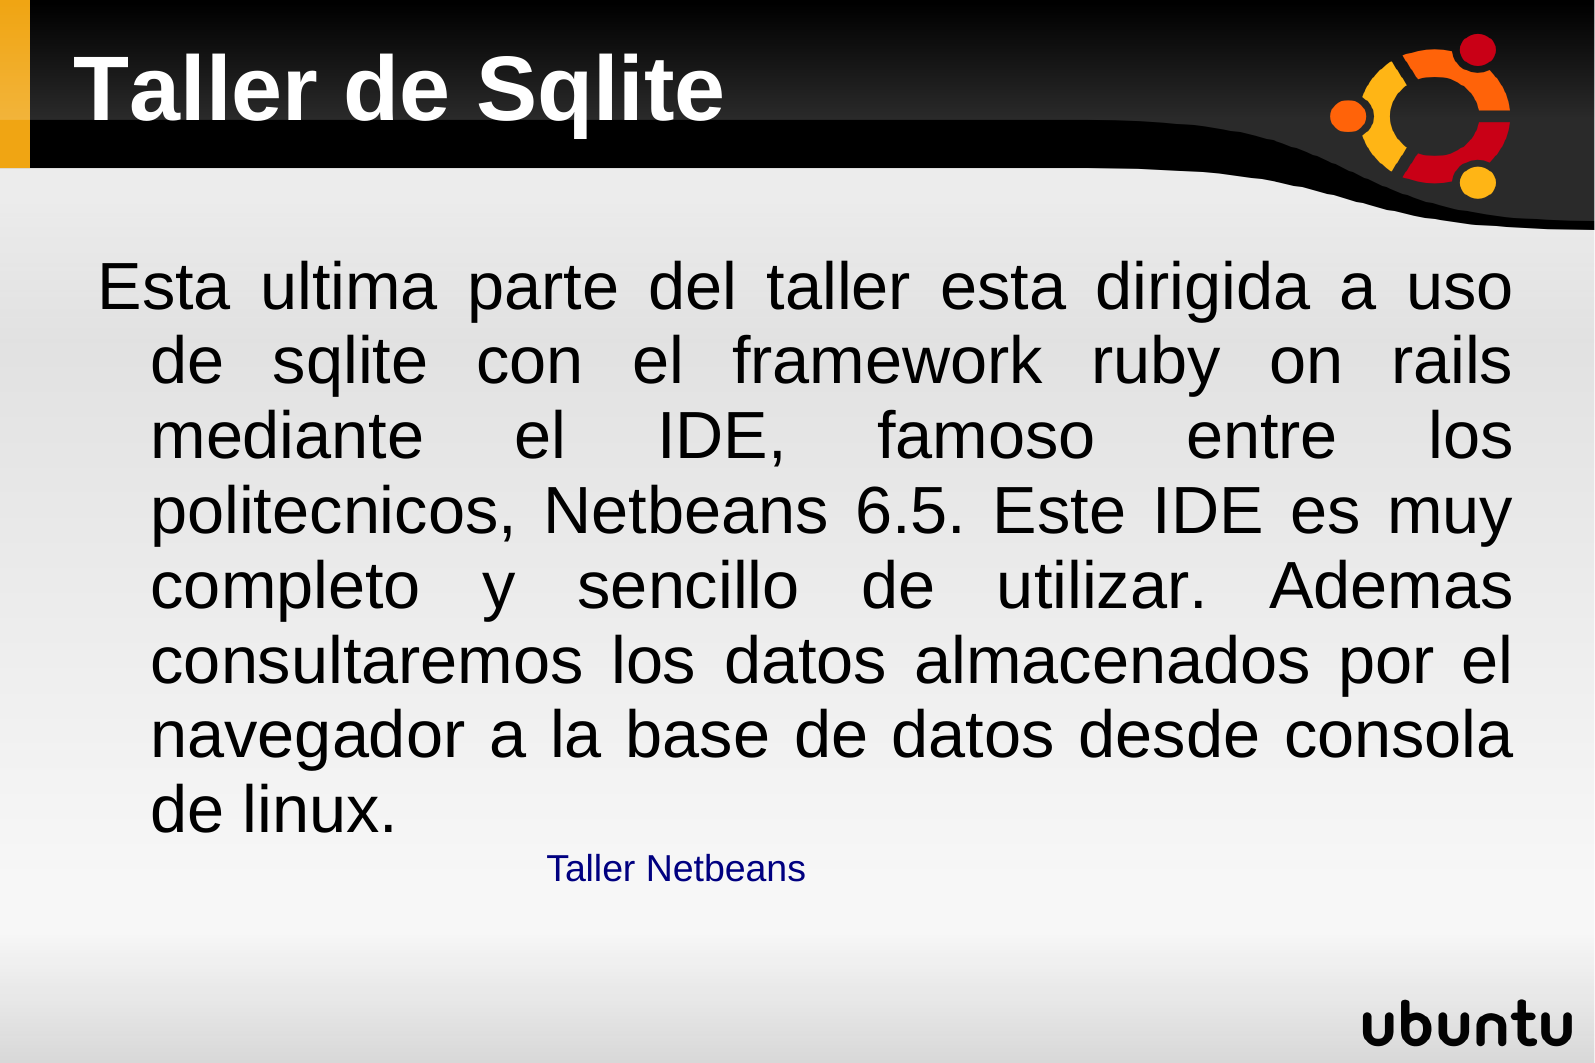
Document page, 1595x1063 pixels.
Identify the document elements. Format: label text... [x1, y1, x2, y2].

picture [0, 0, 1595, 1063]
list Esta ultima parte del taller esta dirigida a uso de sqlite con el framework ruby on rails mediante el IDE, famoso entre los politecnicos, Netbeans 6.5. Este IDE es muy completo y sencillo de utilizar. Ademas consultaremos los datos almacenados por el navegador a la base de datos desde consola de linux. [79, 248, 1515, 936]
text_box Taller Netbeans [531, 840, 850, 916]
title Taller de Sqlite [74, 7, 1510, 171]
